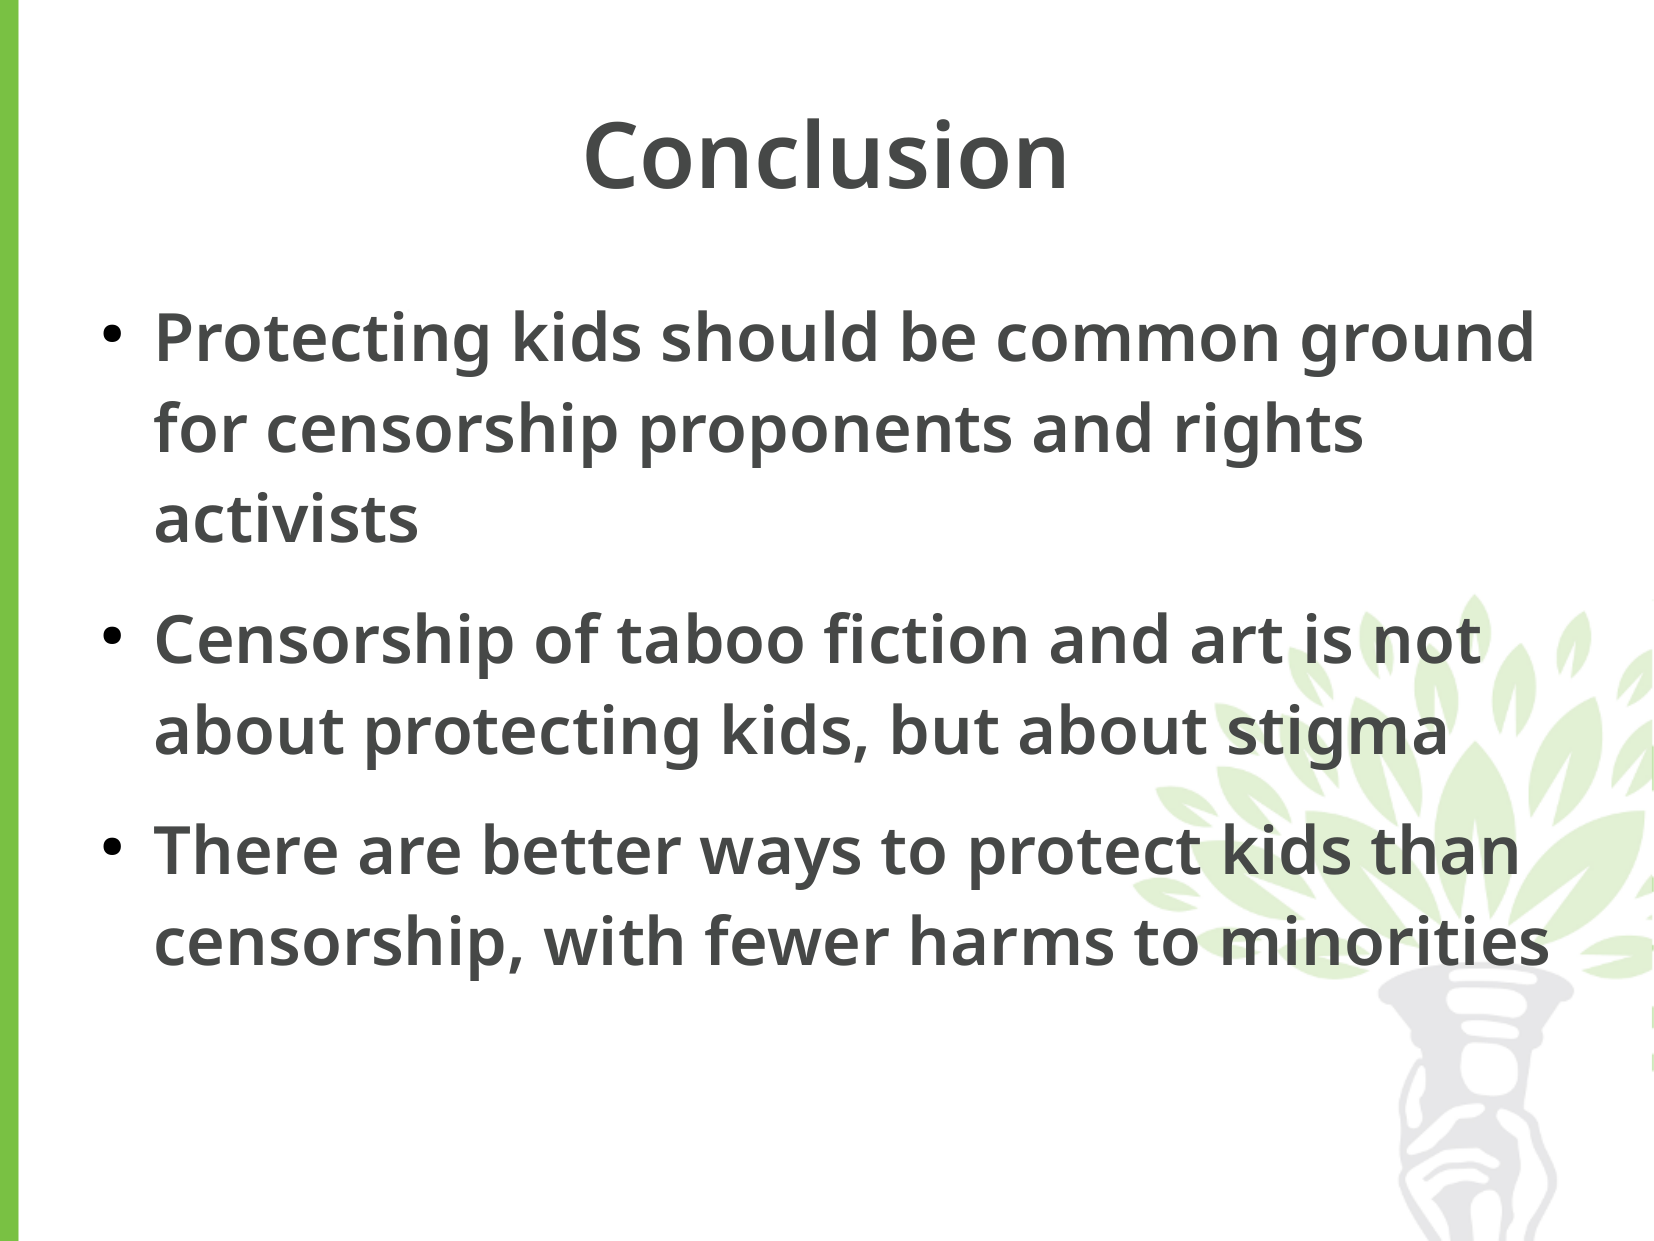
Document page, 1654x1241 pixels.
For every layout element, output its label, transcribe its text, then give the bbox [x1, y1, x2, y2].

title Conclusion [82, 49, 1571, 257]
picture [0, 0, 1654, 1241]
list Protecting kids should be common ground for censorship proponents and rights activists Censorship of taboo fiction and art is not about protecting kids, but about stigma There are better ways to protect kids than censorship, with fewer harms to minorities [82, 290, 1571, 1010]
